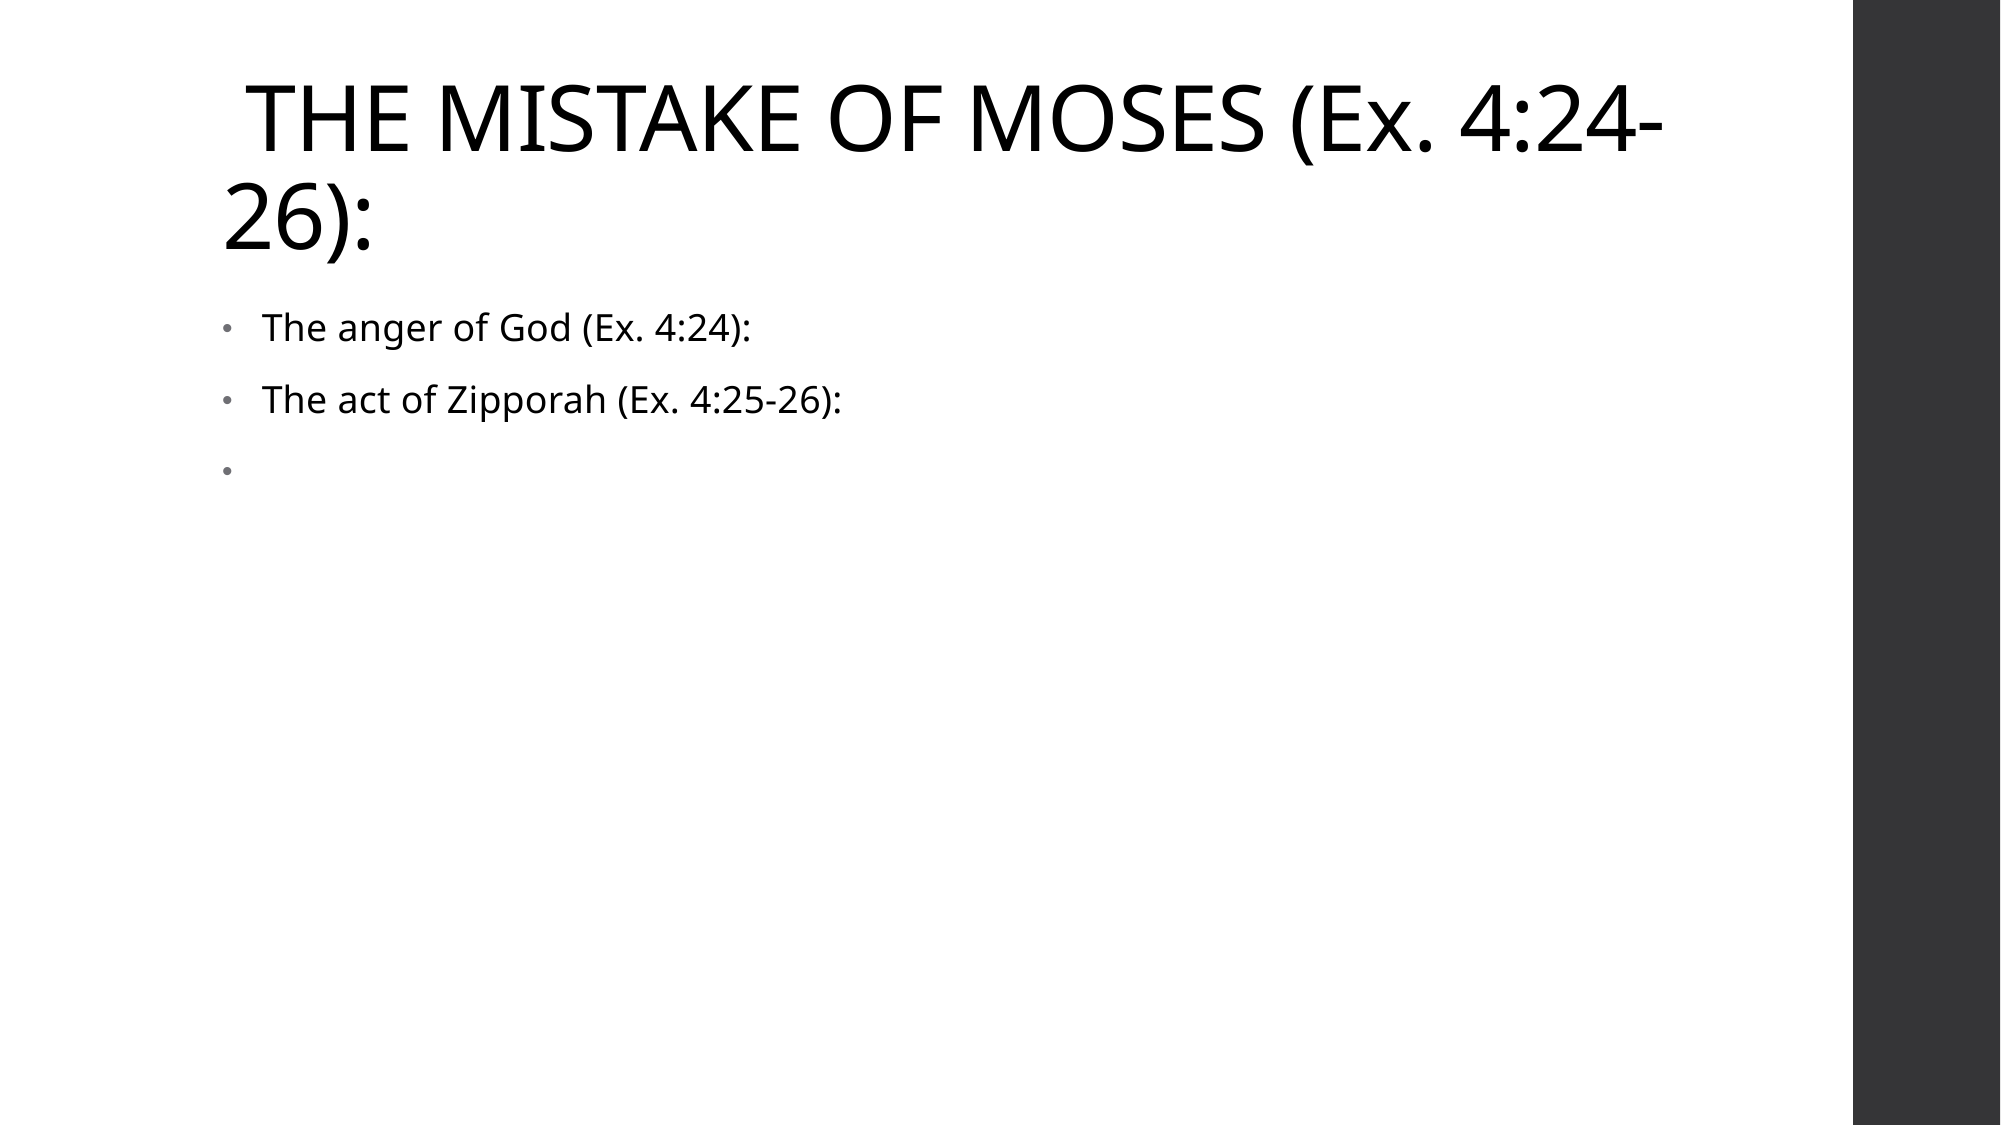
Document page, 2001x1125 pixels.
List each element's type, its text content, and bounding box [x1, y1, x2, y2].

list The anger of God (Ex. 4:24): The act of Zipporah (Ex. 4:25-26): [206, 299, 1617, 1014]
title THE MISTAKE OF MOSES (Ex. 4:24-26): [206, 60, 1797, 278]
